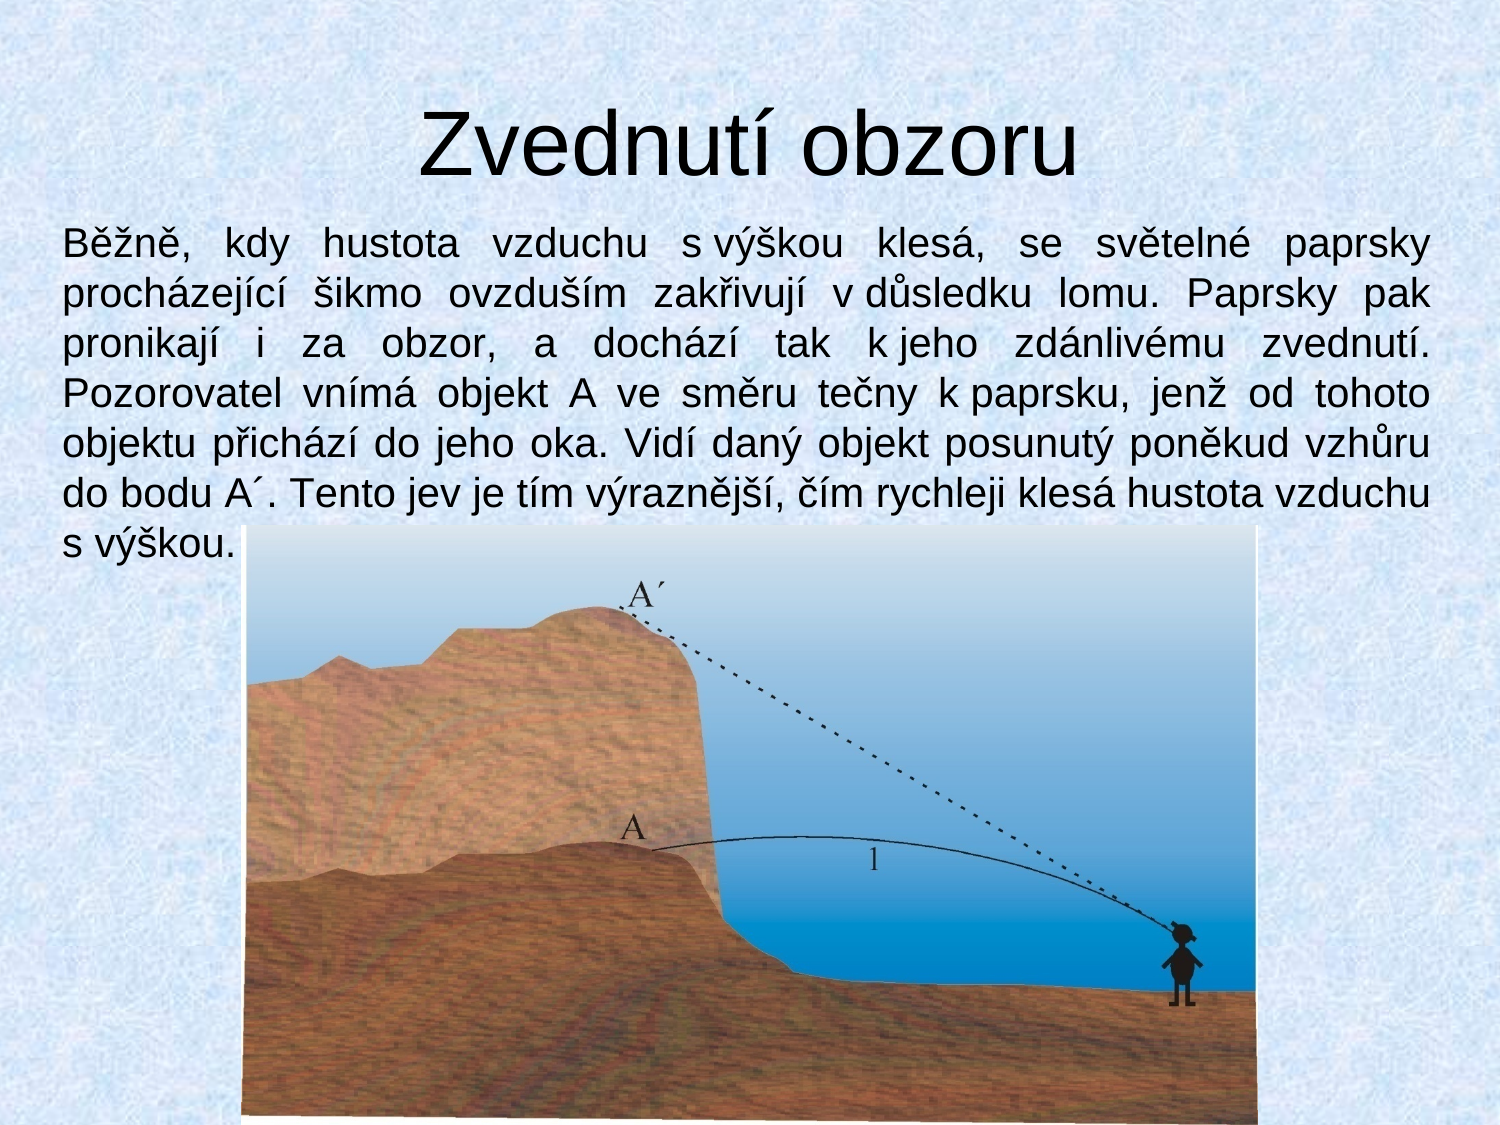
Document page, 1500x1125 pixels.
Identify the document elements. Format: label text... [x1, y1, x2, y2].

title Zvednutí obzoru [75, 45, 1426, 207]
text_box [241, 525, 1258, 1125]
picture [0, 0, 1500, 1125]
list Běžně, kdy hustota vzduchu s výškou klesá, se světelné paprsky procházející šikmo ovzduším zakřivují v důsledku lomu. Paprsky pak pronikají i za obzor, a dochází tak k jeho zdánlivému zvednutí. Pozorovatel vnímá objekt A ve směru tečny k paprsku, jenž od tohoto objektu přichází do jeho oka. Vidí daný objekt posunutý poněkud vzhůru do bodu A´. Tento jev je tím výraznější, čím rychleji klesá hustota vzduchu s výškou. [47, 207, 1447, 587]
